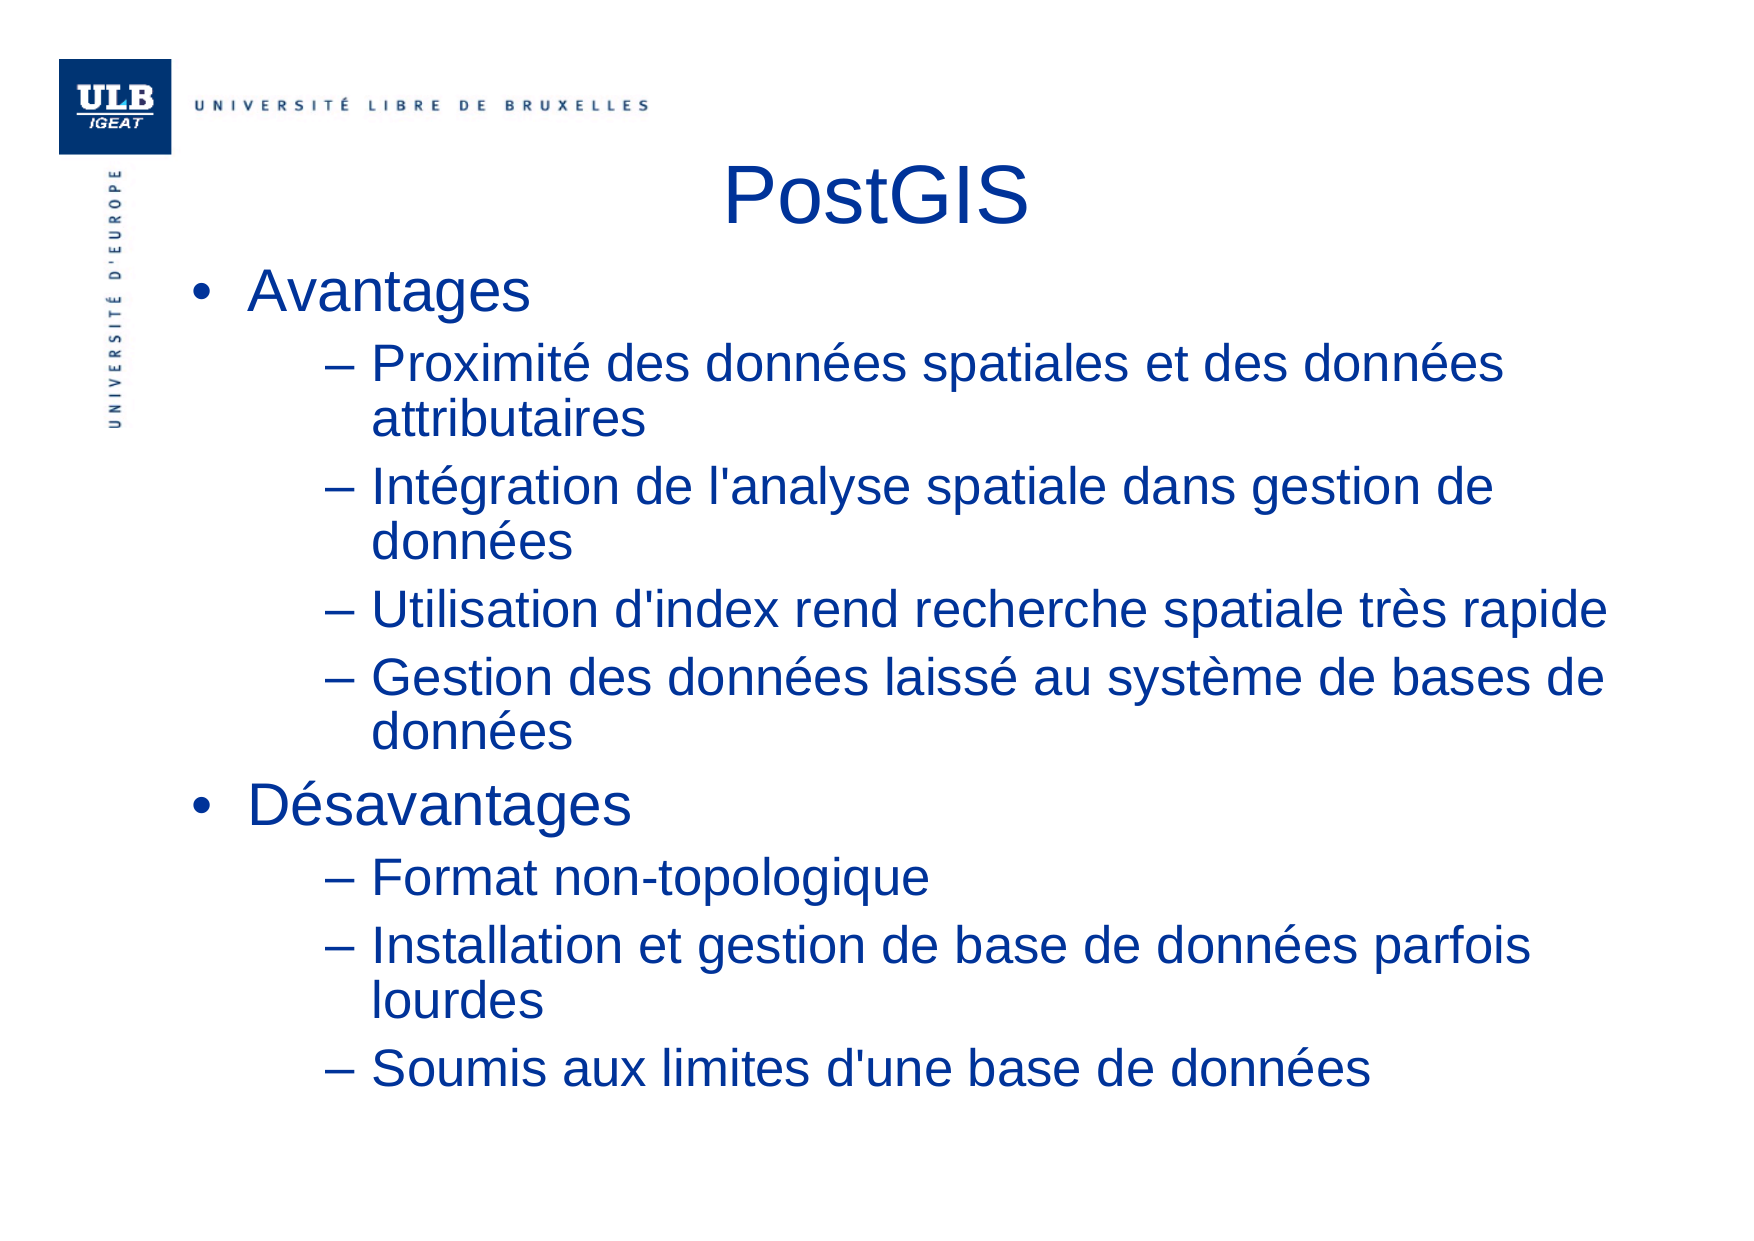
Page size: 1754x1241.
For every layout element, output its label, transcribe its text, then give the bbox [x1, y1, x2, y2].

picture [59, 59, 1695, 1182]
list Avantages Proximité des données spatiales et des données attributaires Intégration de l'analyse spatiale dans gestion de données Utilisation d'index rend recherche spatiale très rapide Gestion des données laissé au système de bases de données Désavantages Format non-topologique Installation et gestion de base de données parfois lourdes Soumis aux limites d'une base de données [140, 261, 1613, 1241]
title PostGIS [140, 86, 1613, 261]
